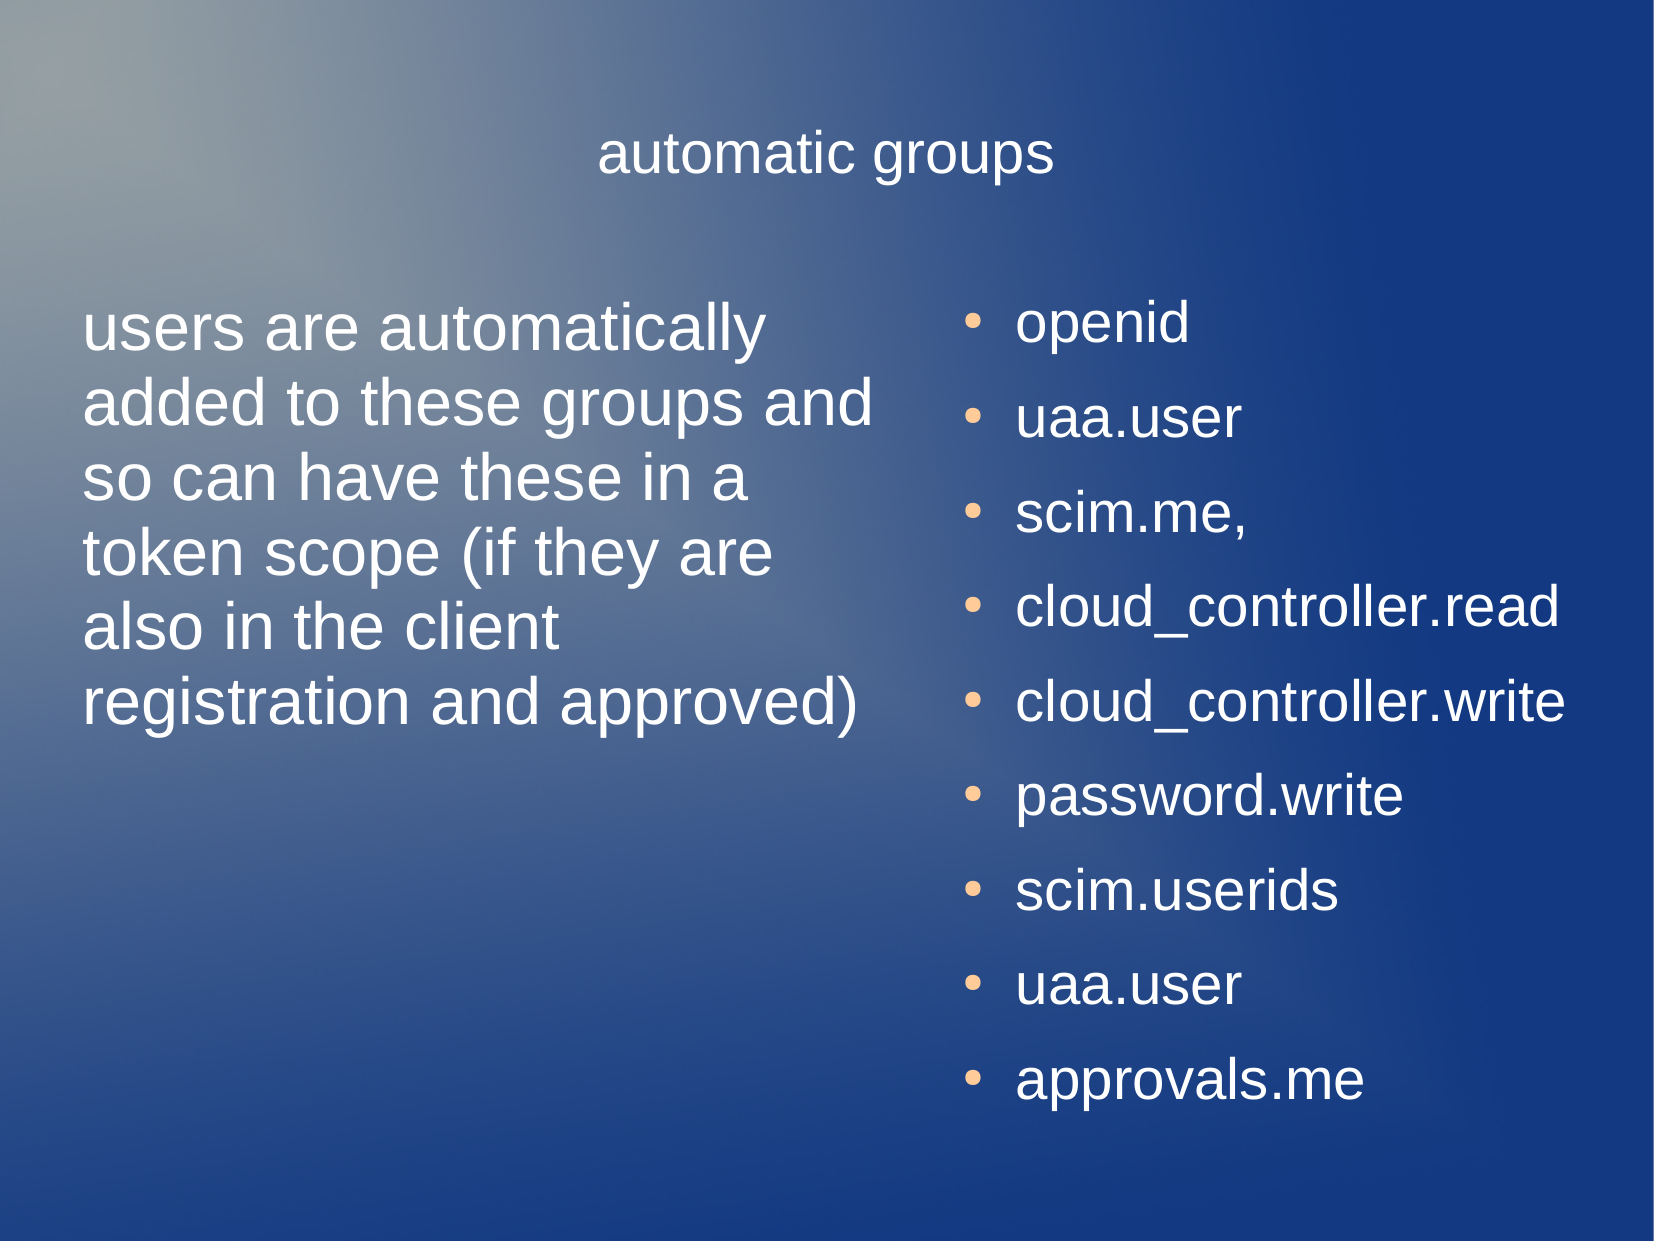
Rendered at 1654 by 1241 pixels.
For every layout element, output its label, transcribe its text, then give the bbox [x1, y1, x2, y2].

list openid uaa.user scim.me, cloud_controller.read cloud_controller.write password.write scim.userids uaa.user approvals.me [945, 290, 1572, 1112]
picture [0, 0, 1654, 1241]
list users are automatically added to these groups and so can have these in a token scope (if they are also in the client registration and approved) [82, 290, 901, 1010]
title automatic groups [82, 49, 1571, 257]
